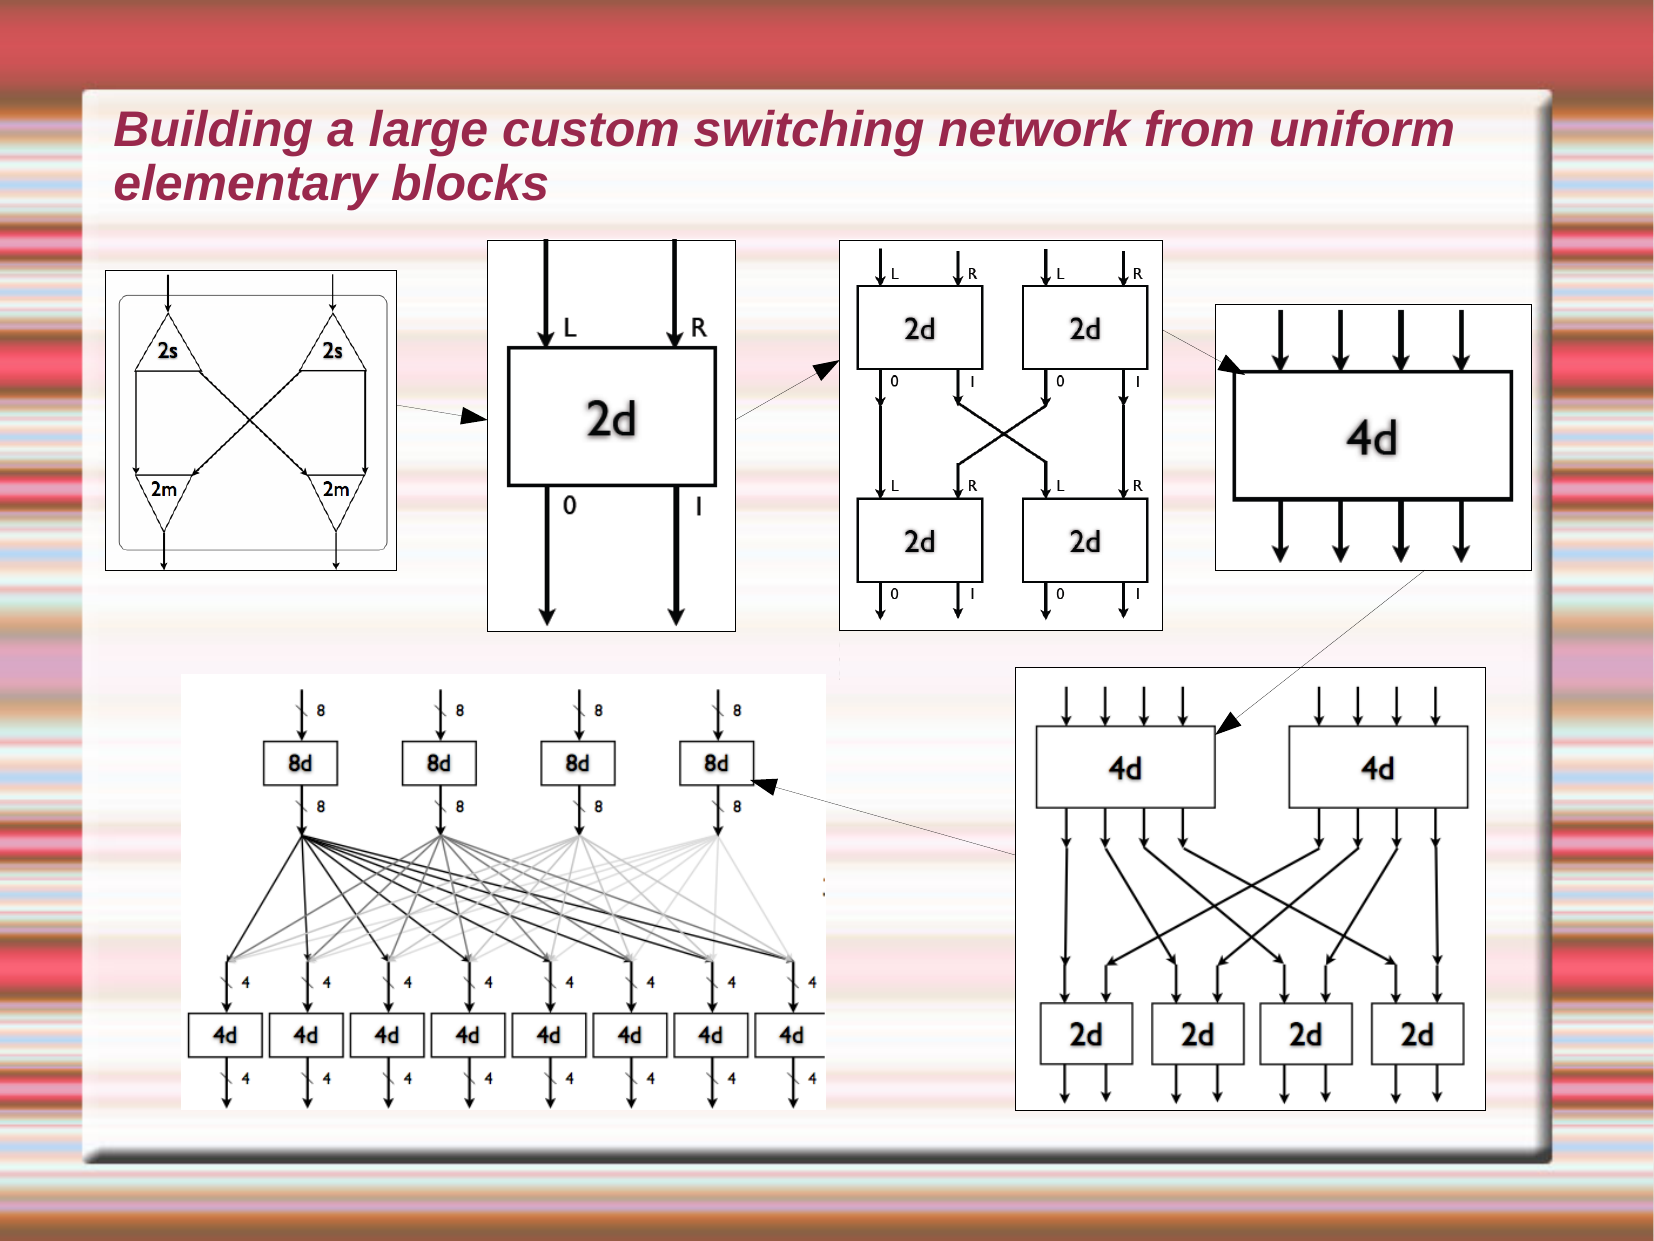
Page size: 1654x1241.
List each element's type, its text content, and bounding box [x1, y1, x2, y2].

title Building a large custom switching network from uniform elementary blocks [105, 90, 1486, 225]
picture [0, 0, 1654, 1241]
